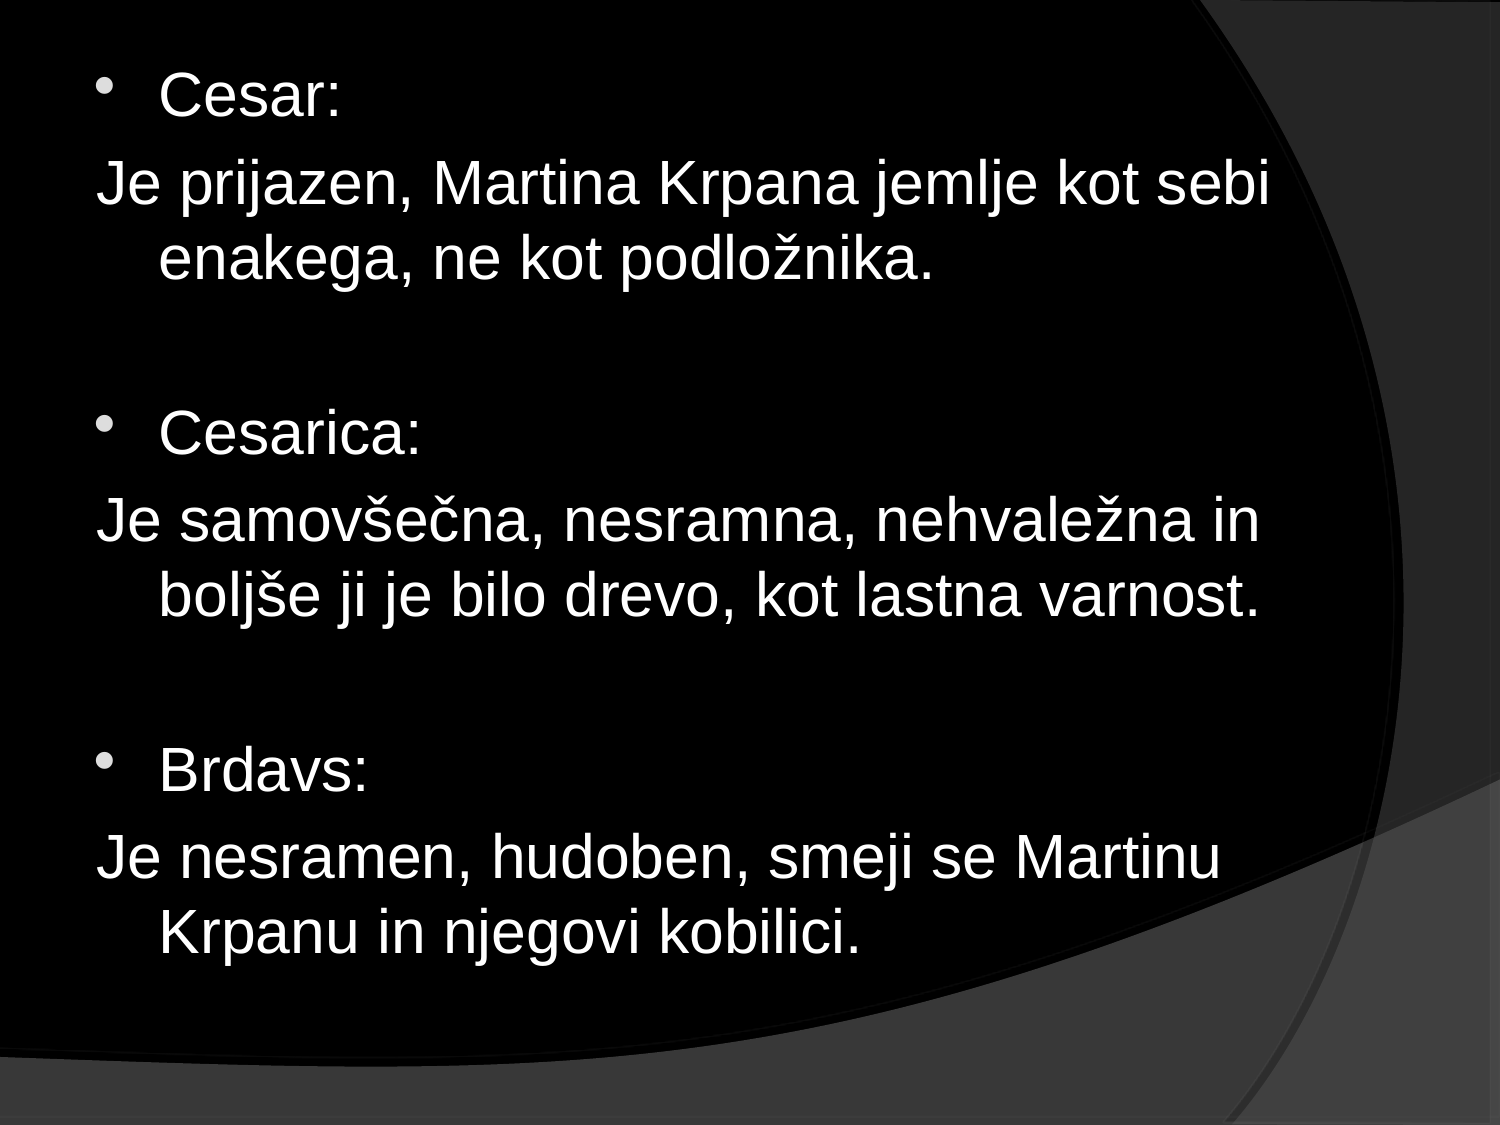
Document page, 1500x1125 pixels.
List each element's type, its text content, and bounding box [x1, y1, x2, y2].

list Cesar: Je prijazen, Martina Krpana jemlje kot sebi enakega, ne kot podložnika. Cesarica: Je samovšečna, nesramna, nehvaležna in boljše ji je bilo drevo, kot lastna varnost. Brdavs: Je nesramen, hudoben, smeji se Martinu Krpanu in njegovi kobilici. [75, 46, 1300, 1005]
